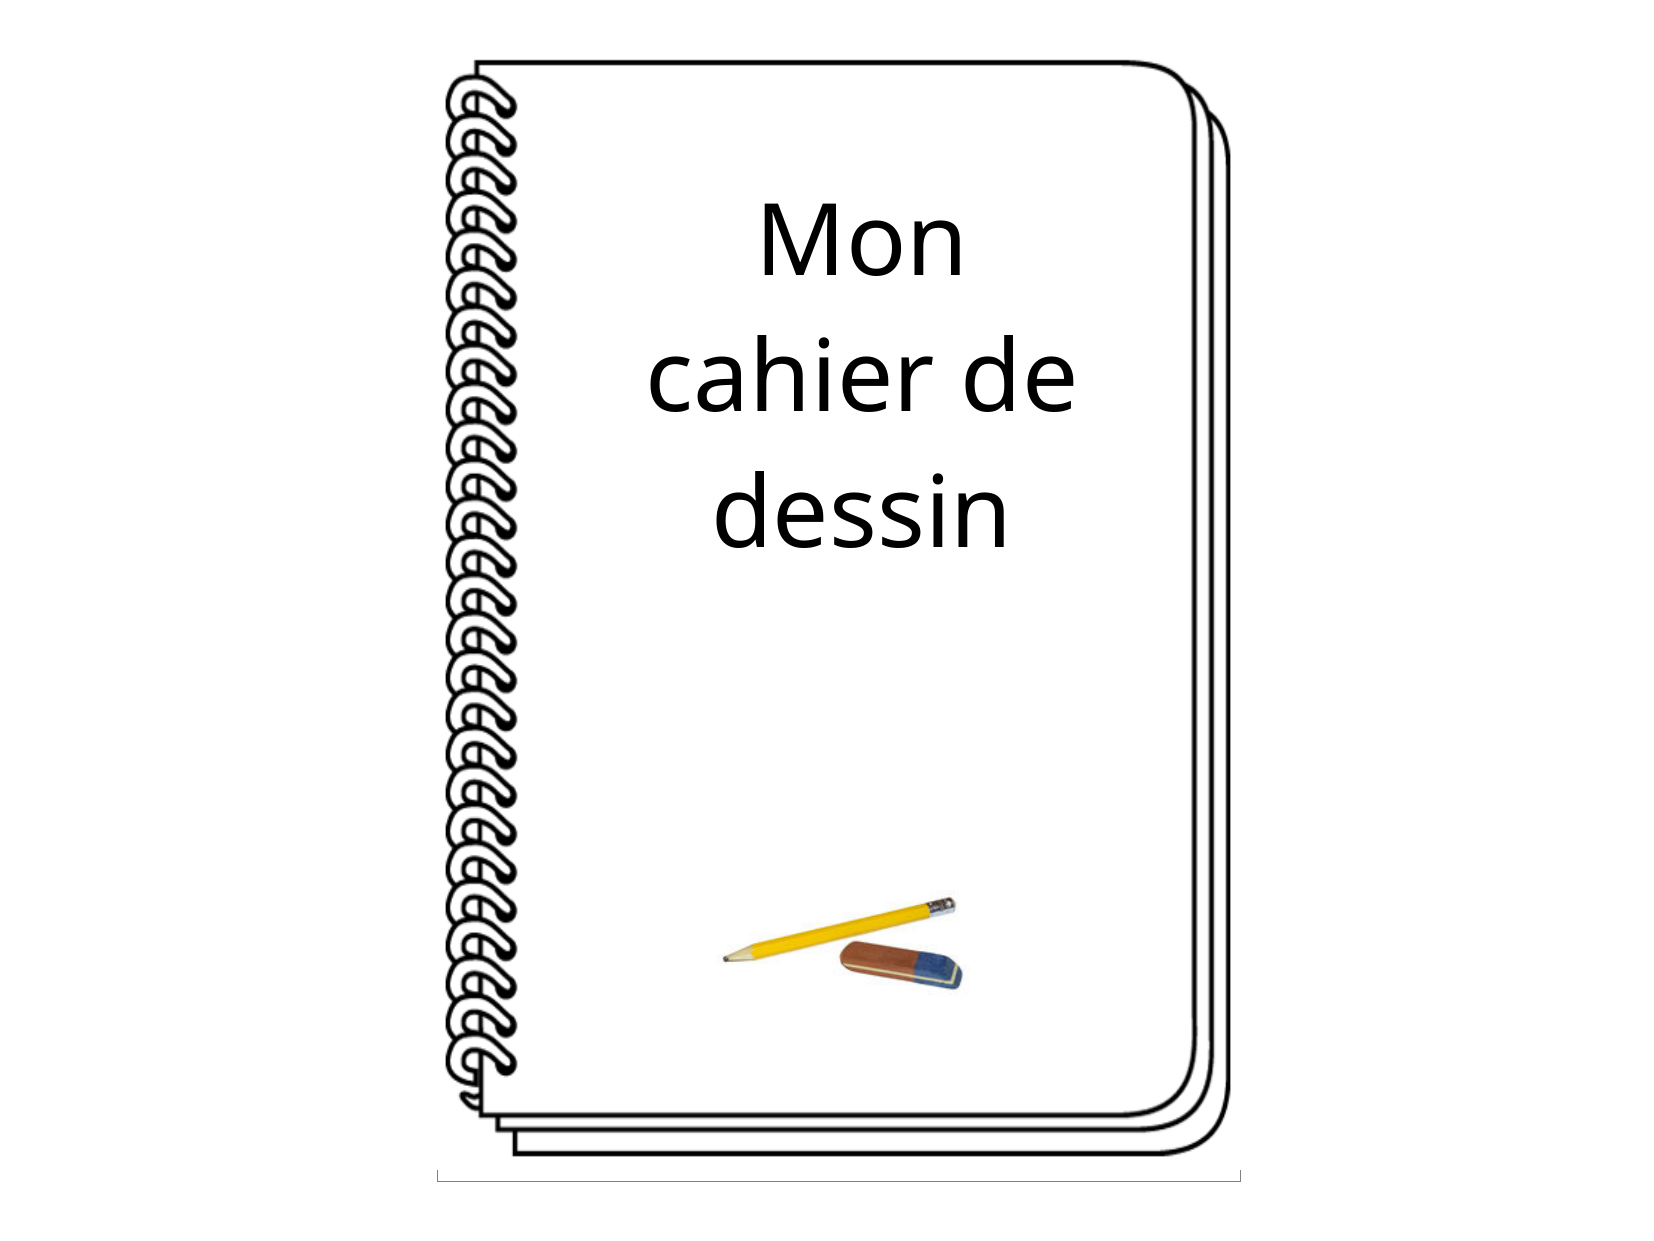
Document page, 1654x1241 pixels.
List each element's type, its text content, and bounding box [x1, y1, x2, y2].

text_box Mon cahier de dessin [566, 160, 1158, 969]
picture [437, 47, 1241, 1170]
text_box [437, 1170, 1241, 1182]
